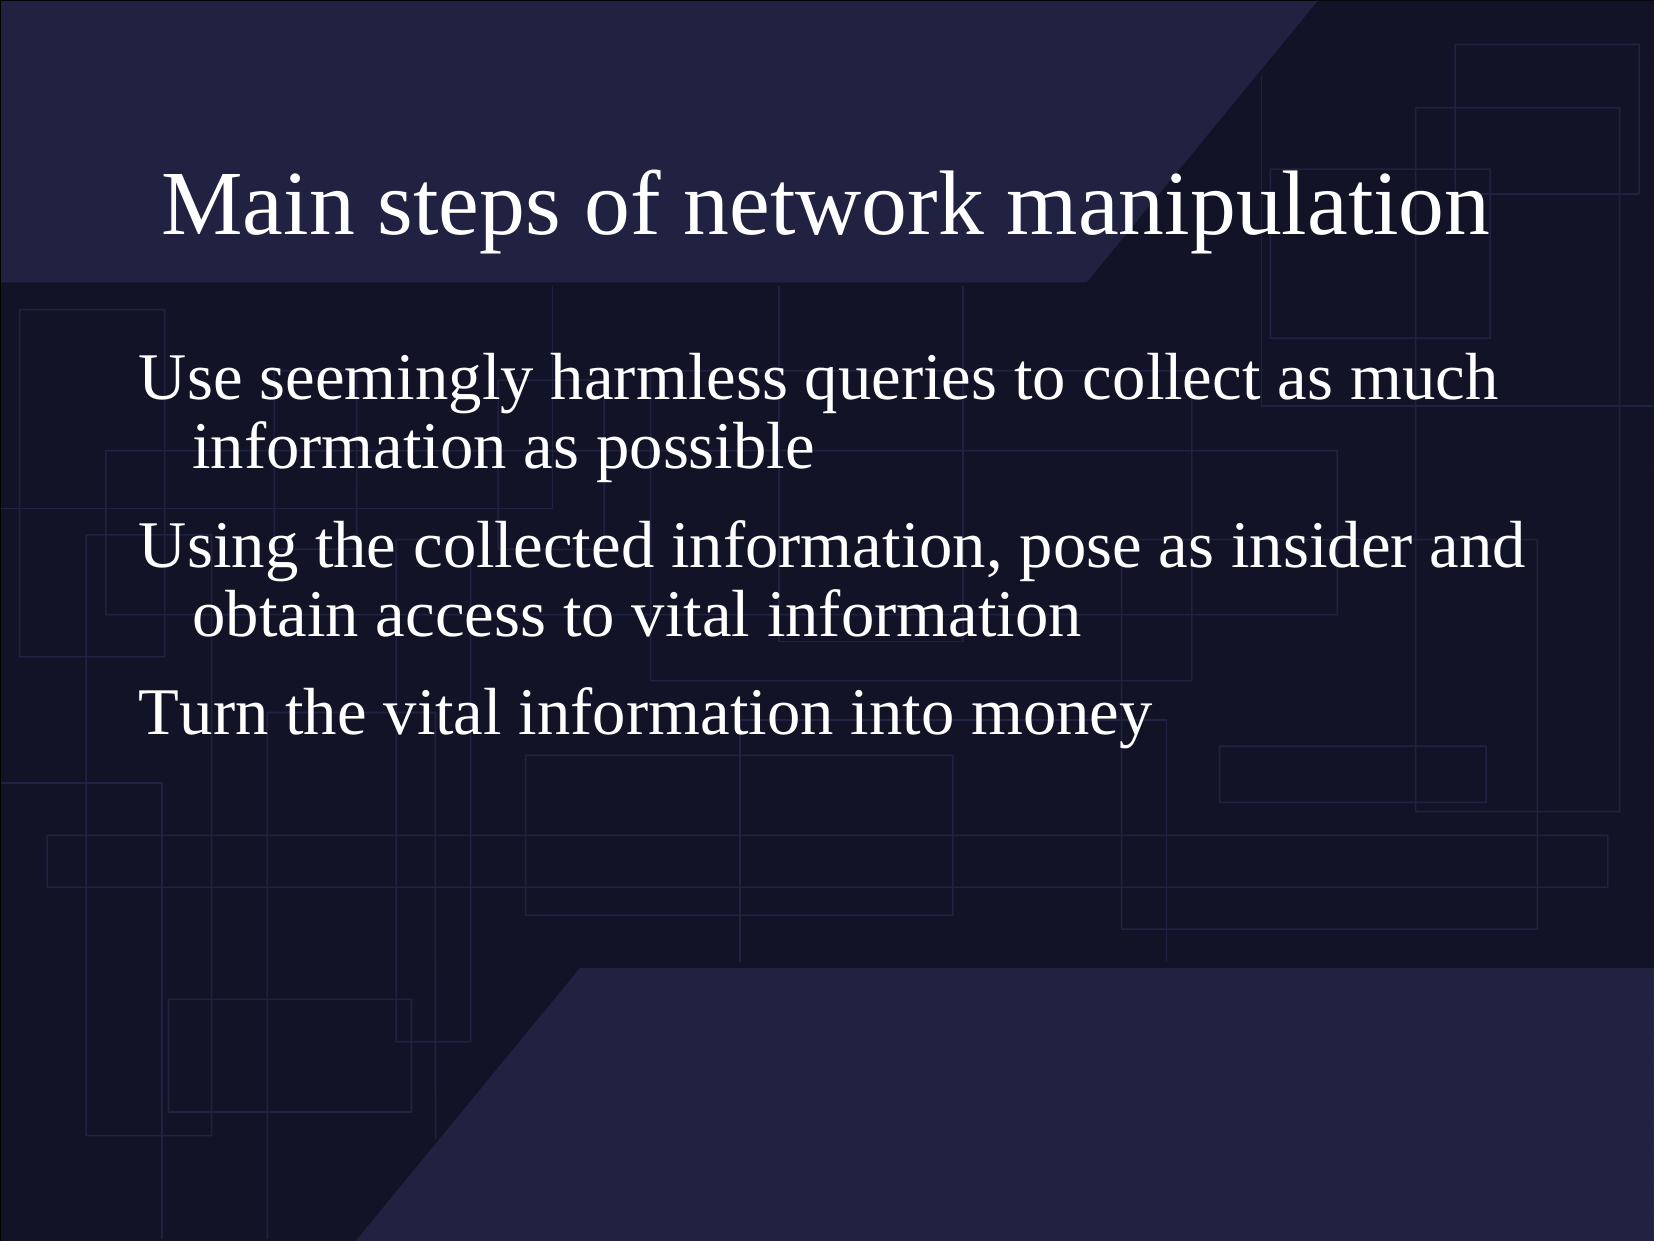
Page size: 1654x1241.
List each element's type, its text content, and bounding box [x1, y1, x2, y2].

list Use seemingly harmless queries to collect as much information as possible Using the collected information, pose as insider and obtain access to vital information Turn the vital information into money [121, 344, 1534, 1127]
title Main steps of network manipulation [121, 102, 1534, 310]
